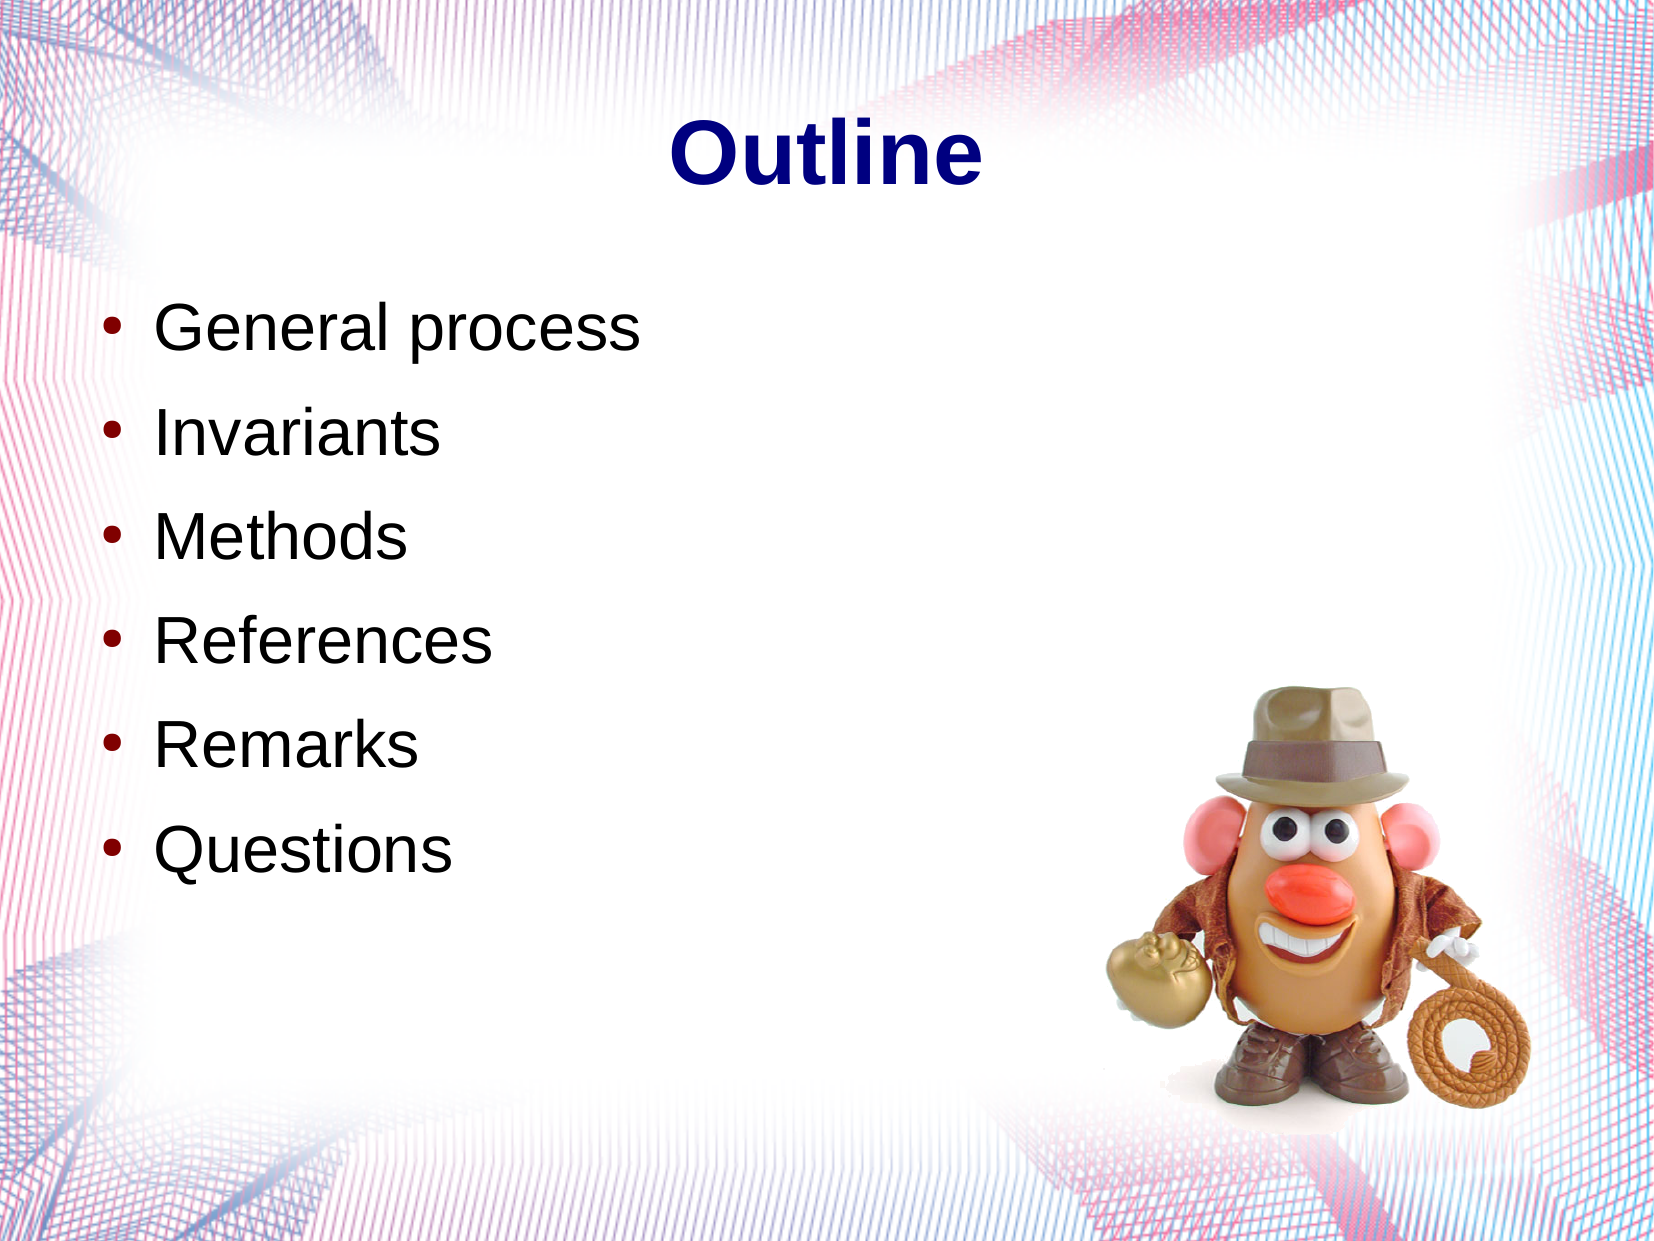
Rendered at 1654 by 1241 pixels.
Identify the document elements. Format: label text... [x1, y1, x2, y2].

title Outline [82, 49, 1571, 257]
list General process Invariants Methods References Remarks Questions [82, 290, 1571, 1094]
picture [0, 0, 1654, 1241]
